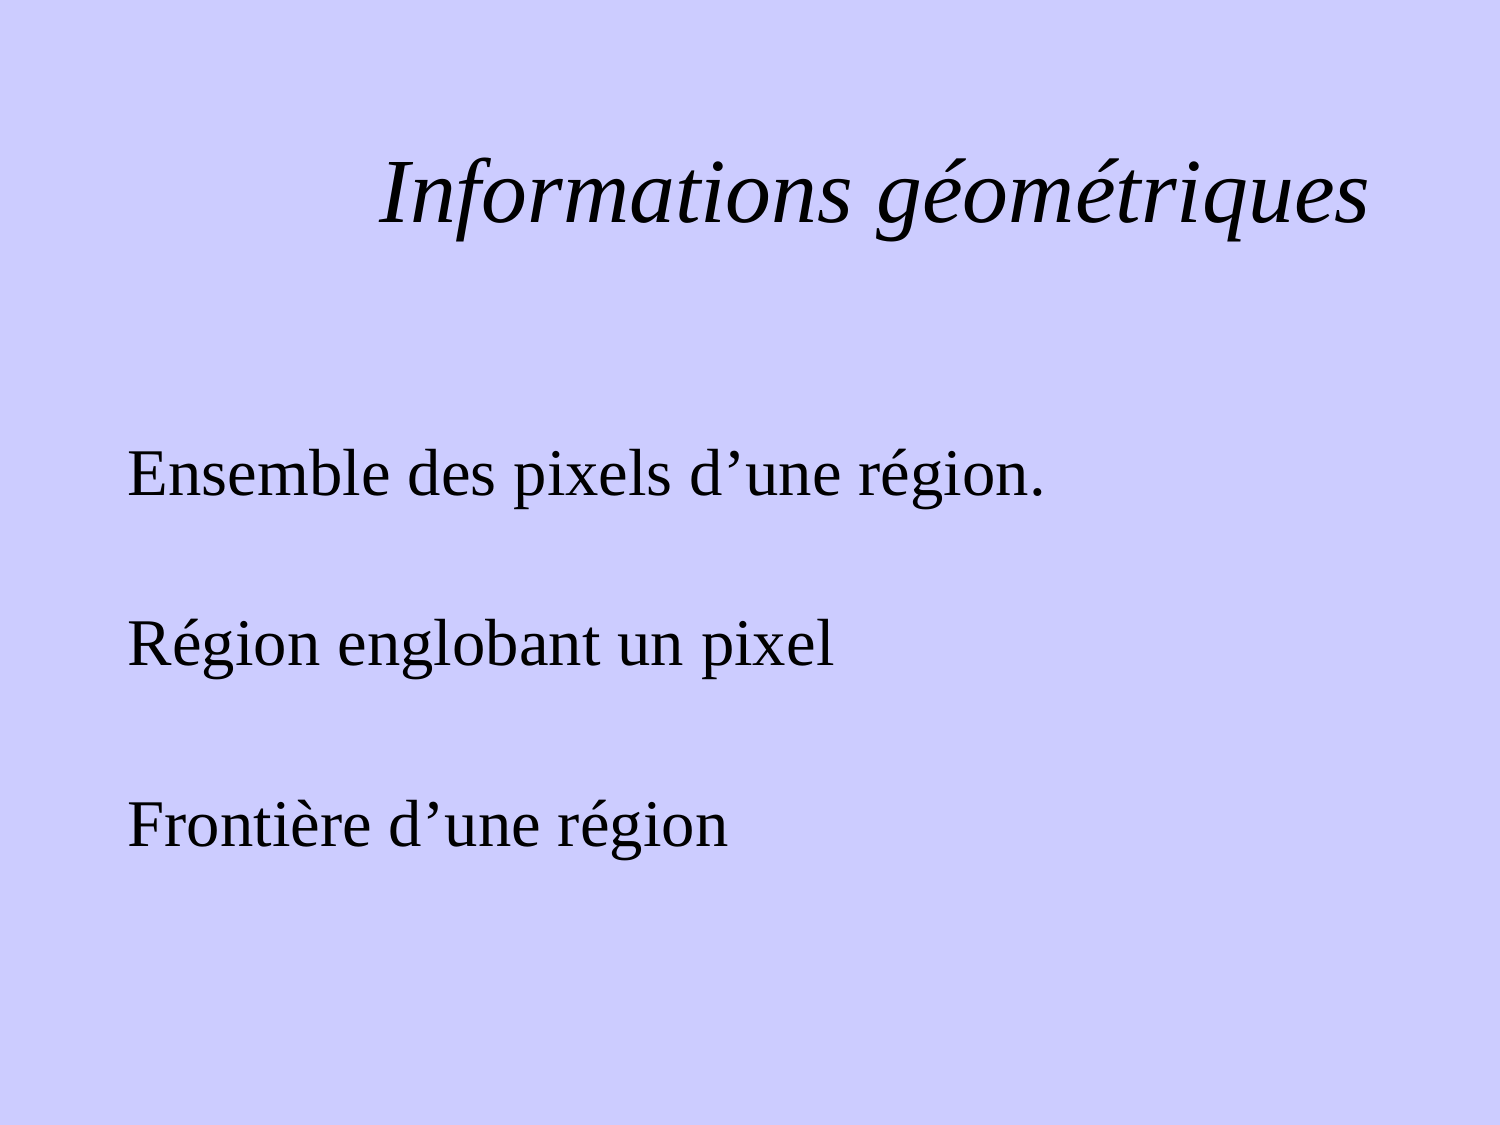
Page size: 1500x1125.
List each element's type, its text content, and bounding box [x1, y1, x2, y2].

list Ensemble des pixels d’une région. Région englobant un pixel Frontière d’une région [112, 337, 1388, 1125]
title Informations géométriques [112, 62, 1388, 250]
